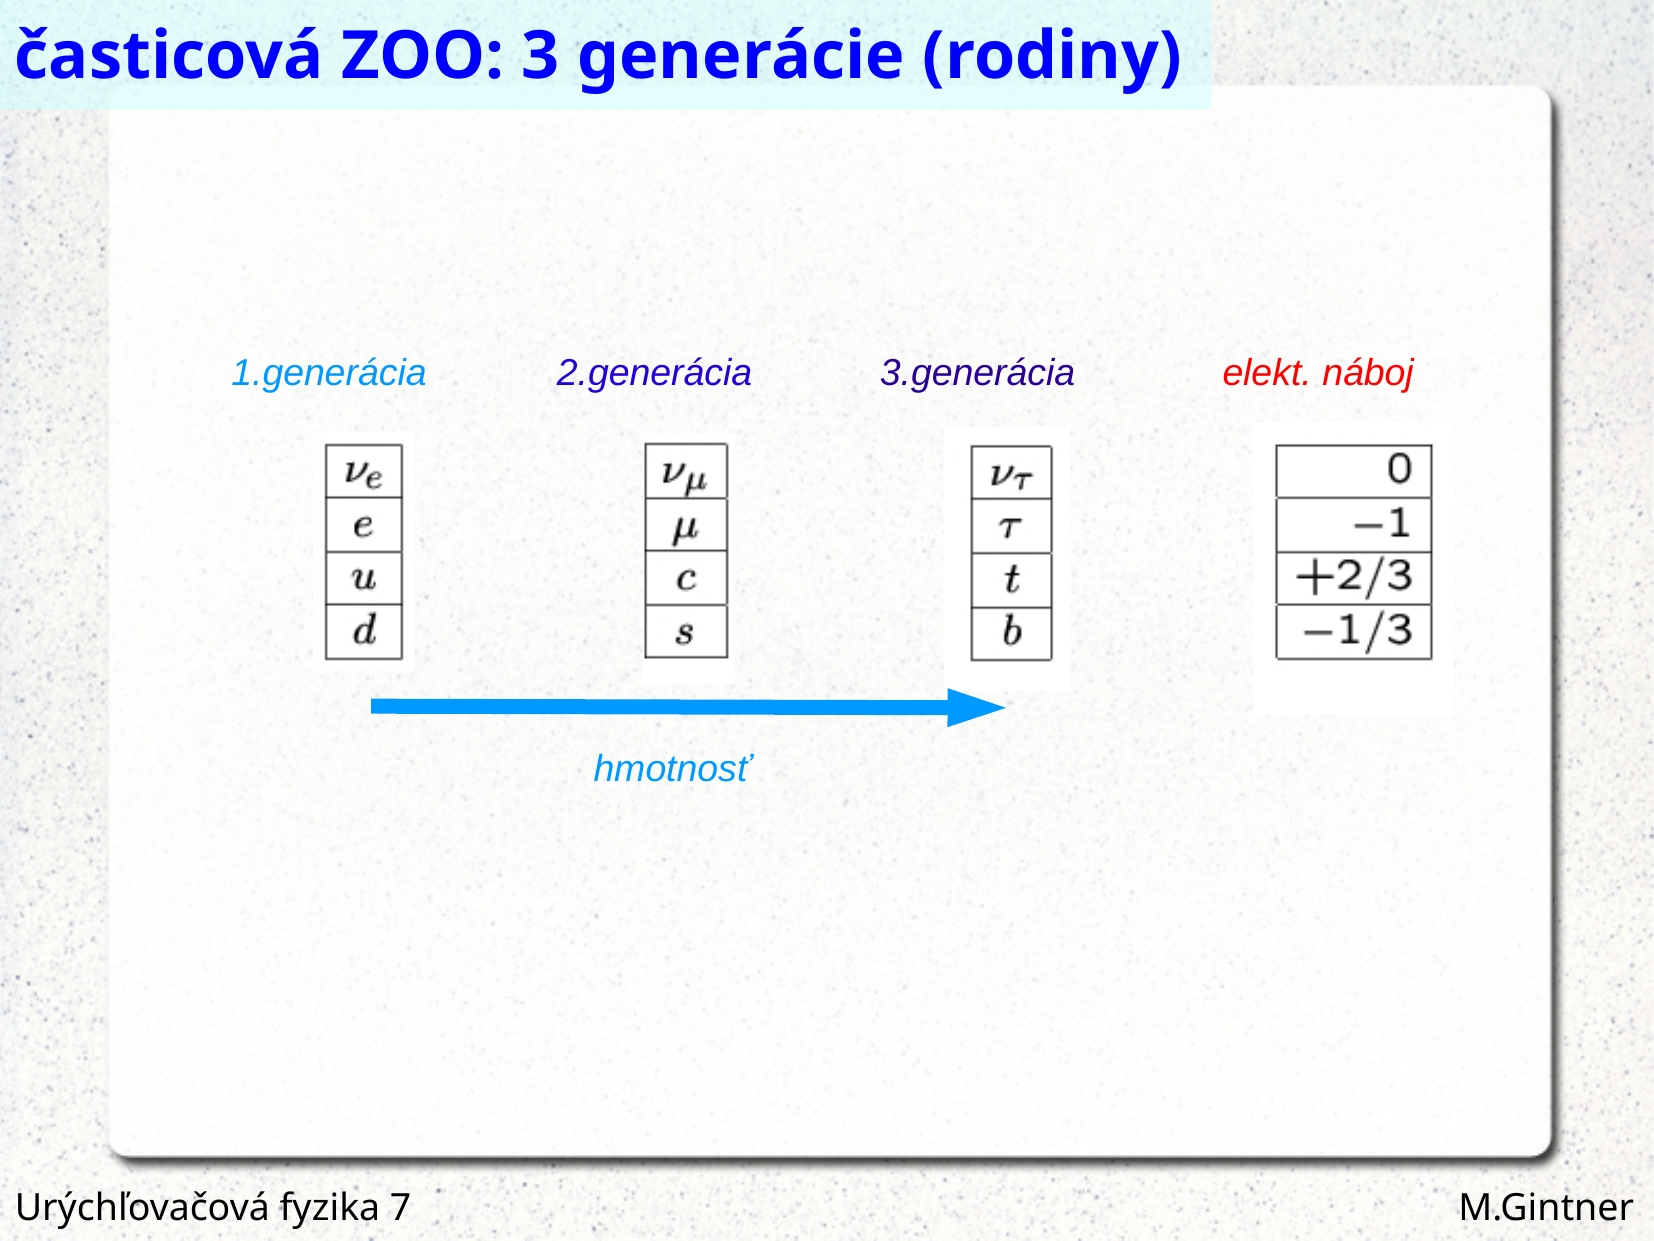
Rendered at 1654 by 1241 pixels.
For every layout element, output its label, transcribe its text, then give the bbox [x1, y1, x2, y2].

text_box 2.generácia [542, 343, 810, 419]
picture [0, 0, 1654, 1241]
text_box časticová ZOO: 3 generácie (rodiny) [0, 0, 1212, 110]
text_box M.Gintner [1443, 1173, 1654, 1241]
text_box 3.generácia [865, 343, 1133, 419]
text_box hmotnosť [578, 740, 792, 815]
text_box Urýchľovačová fyzika 7 [0, 1173, 445, 1241]
text_box 1.generácia [216, 343, 485, 419]
text_box elekt. náboj [1207, 343, 1472, 419]
